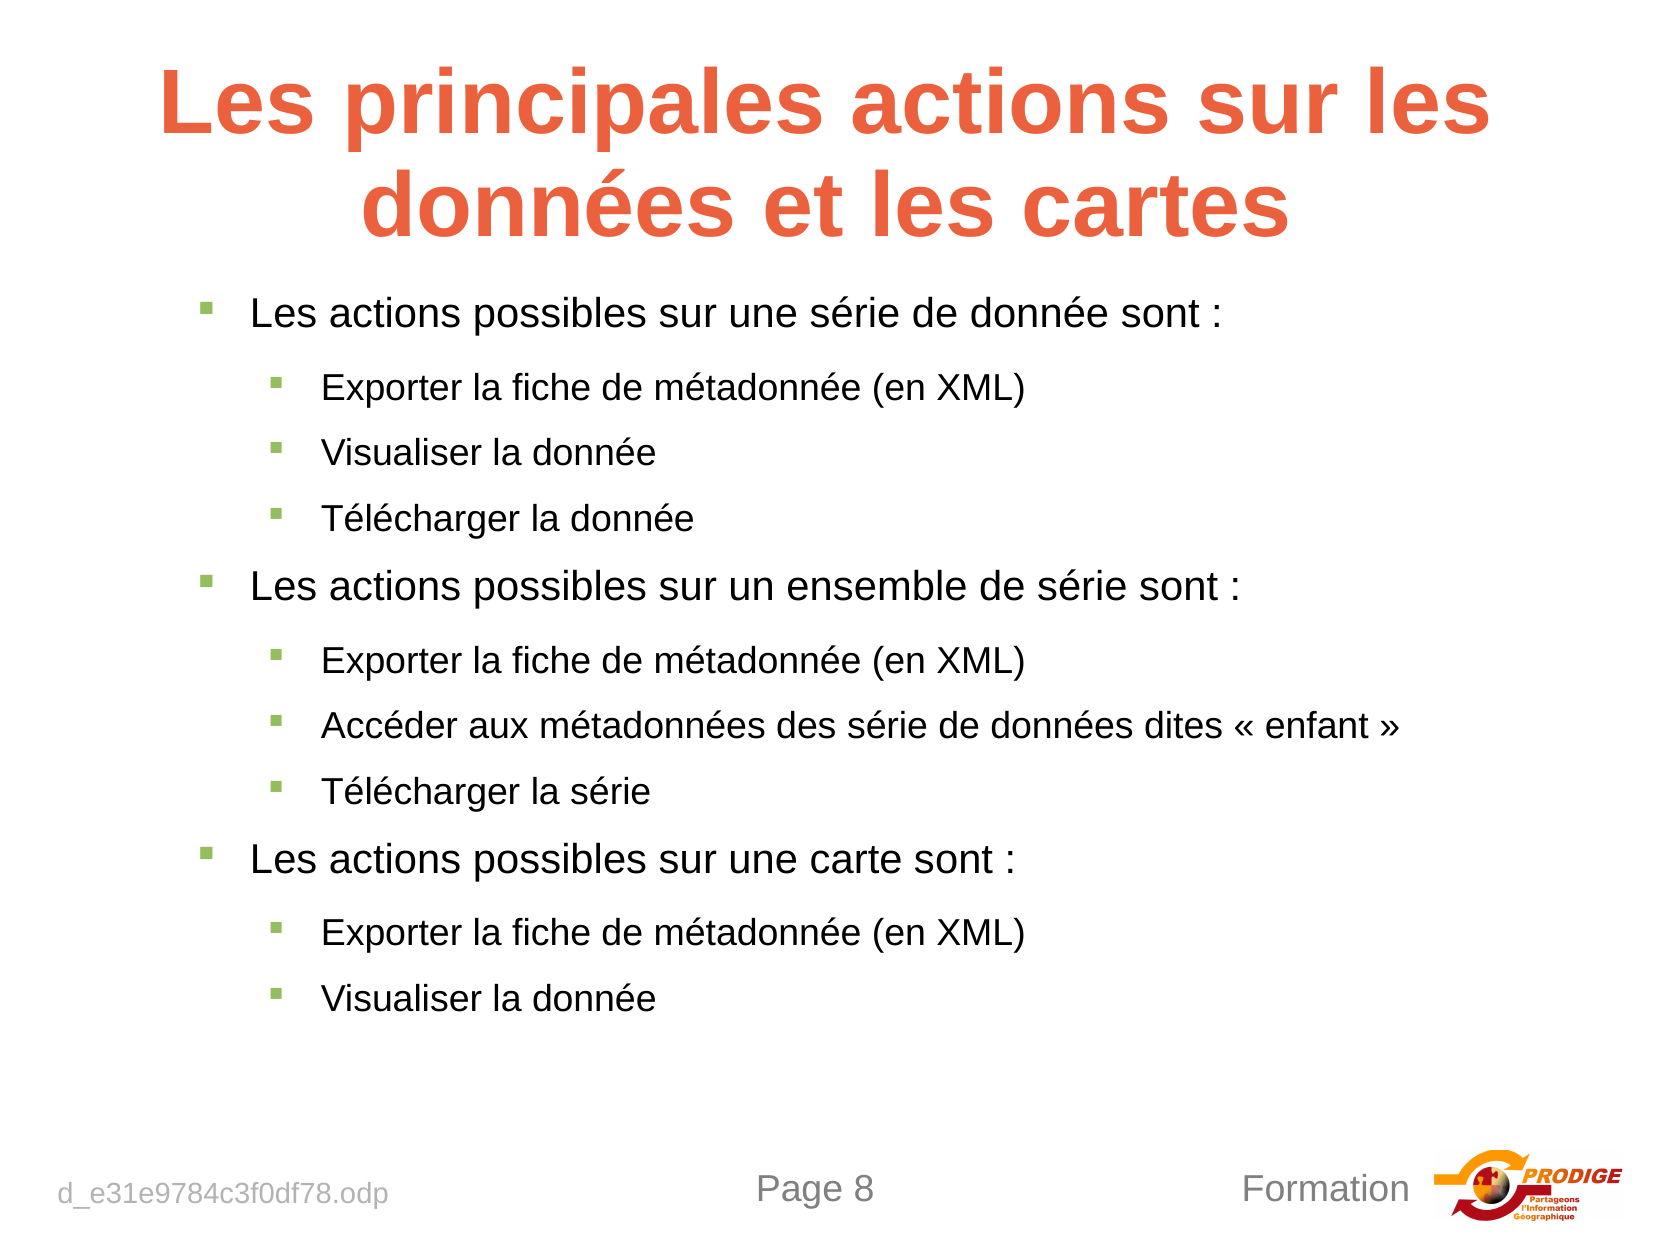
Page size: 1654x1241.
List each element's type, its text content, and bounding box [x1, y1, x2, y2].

list Les actions possibles sur une série de donnée sont : Exporter la fiche de métadonnée (en XML) Visualiser la donnée Télécharger la donnée Les actions possibles sur un ensemble de série sont : Exporter la fiche de métadonnée (en XML) Accéder aux métadonnées des série de données dites « enfant » Télécharger la série Les actions possibles sur une carte sont : Exporter la fiche de métadonnée (en XML) Visualiser la donnée [179, 290, 1509, 1094]
title Les principales actions sur les données et les cartes [82, 50, 1571, 256]
picture [1434, 1150, 1623, 1221]
